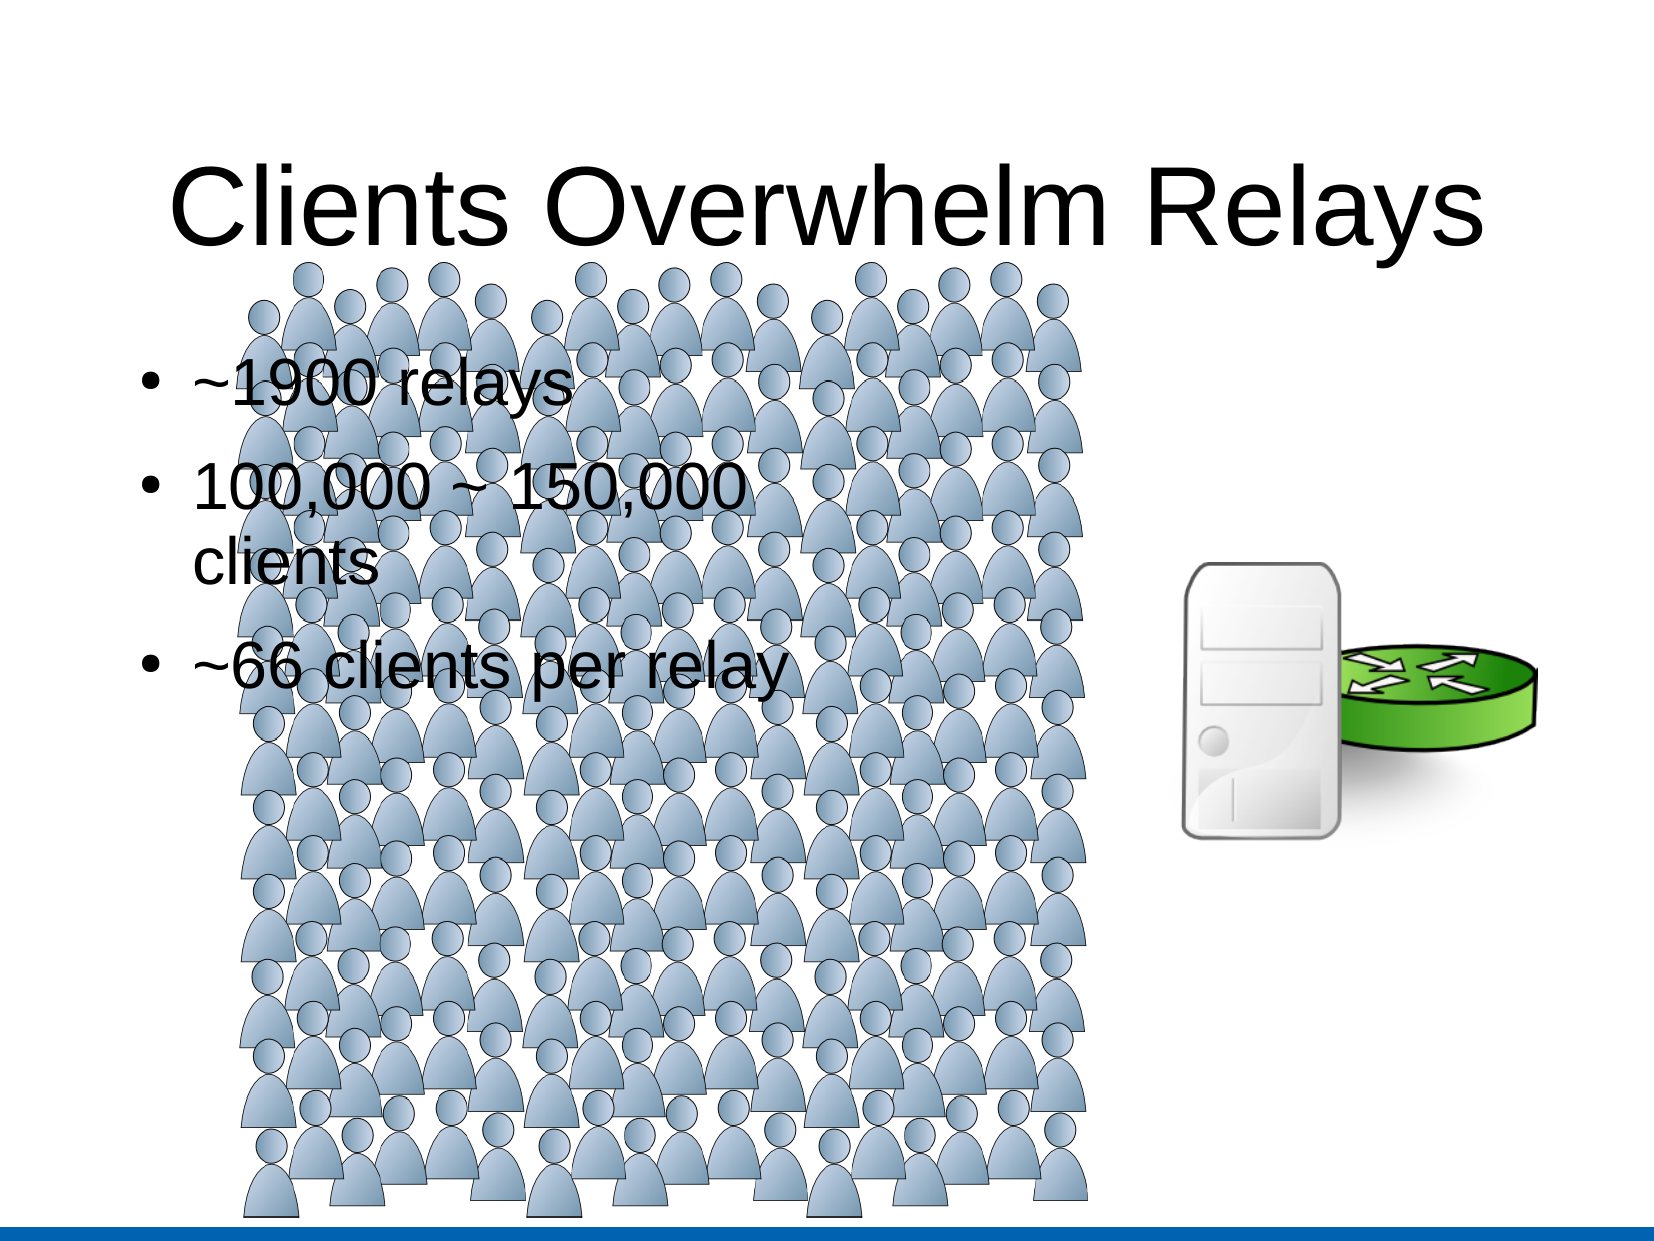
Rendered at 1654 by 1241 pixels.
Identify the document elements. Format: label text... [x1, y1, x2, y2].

list ~1900 relays 100,000 ~ 150,000 clients ~66 clients per relay [50, 344, 1463, 1149]
picture [236, 1149, 1088, 1218]
picture [236, 262, 1088, 344]
title Clients Overwhelm Relays [121, 102, 1533, 311]
picture [1463, 562, 1538, 849]
